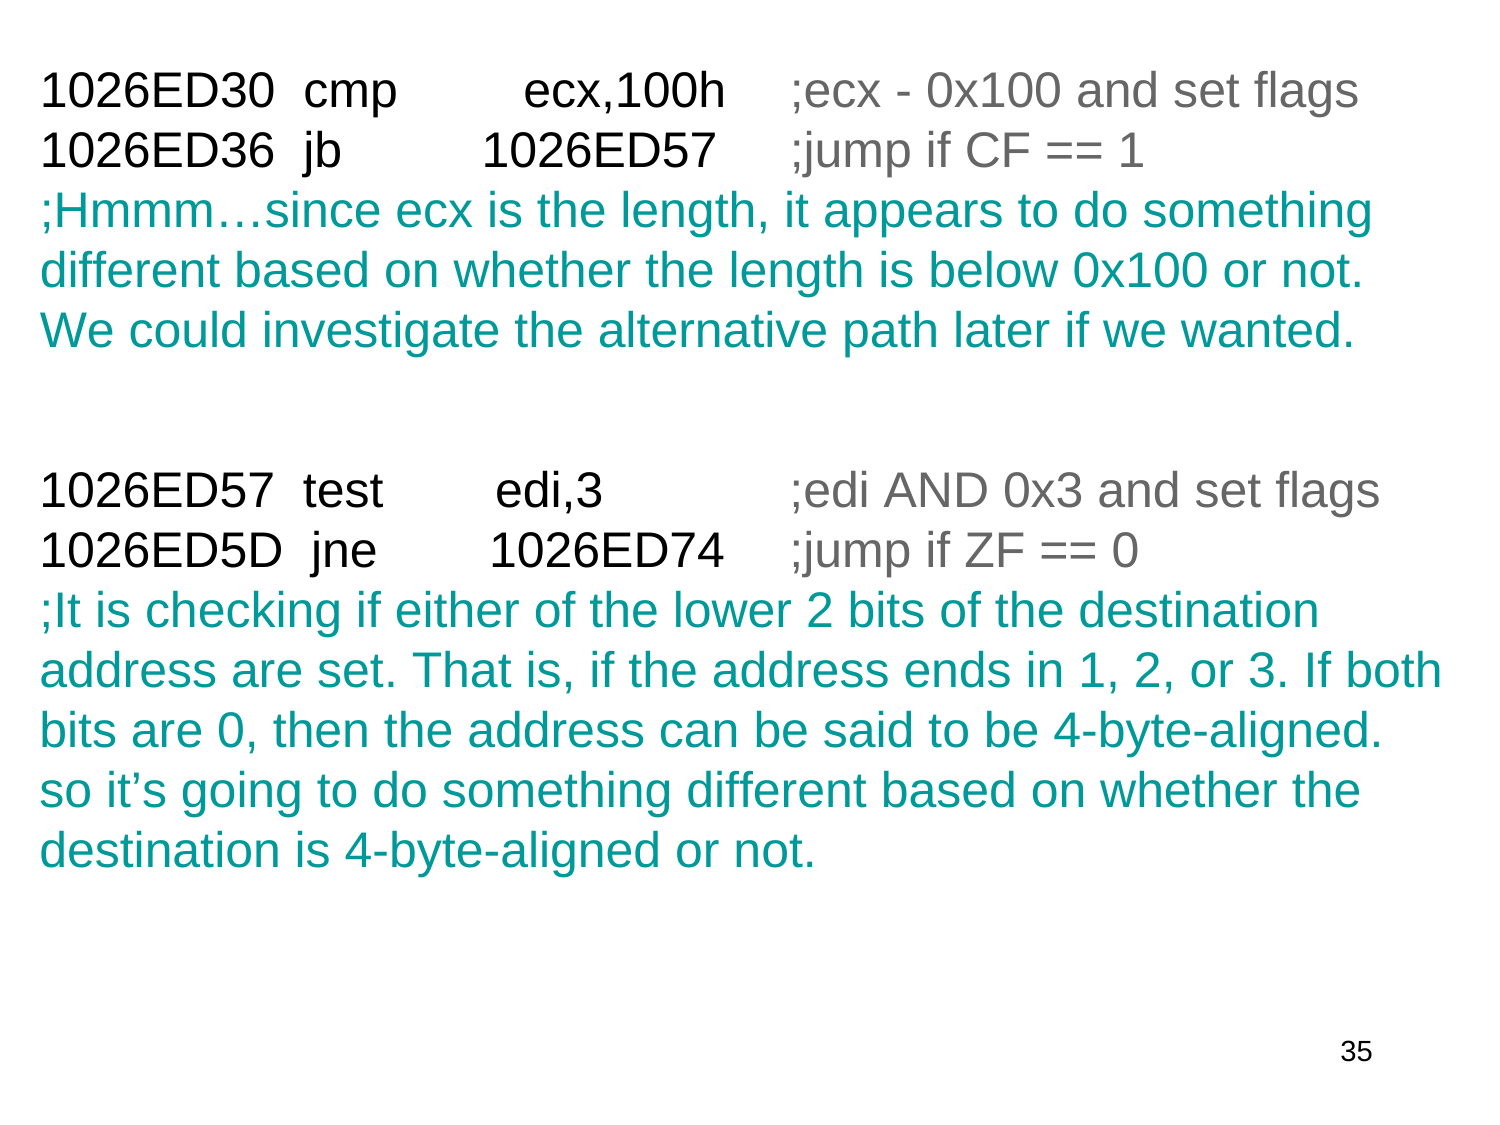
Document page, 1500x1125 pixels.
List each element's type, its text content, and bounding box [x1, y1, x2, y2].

text_box 1026ED30 cmp ecx,100h ;ecx - 0x100 and set flags 1026ED36 jb 1026ED57 ;jump if CF == 1 ;Hmmm…since ecx is the length, it appears to do something different based on whether the length is below 0x100 or not. We could investigate the alternative path later if we wanted. [24, 49, 1463, 366]
text_box 1026ED57 test edi,3 ;edi AND 0x3 and set flags 1026ED5D jne 1026ED74 ;jump if ZF == 0 ;It is checking if either of the lower 2 bits of the destination address are set. That is, if the address ends in 1, 2, or 3. If both bits are 0, then the address can be said to be 4-byte-aligned. so it’s going to do something different based on whether the destination is 4-byte-aligned or not. [24, 449, 1474, 886]
text_box <number> [1074, 1025, 1388, 1101]
